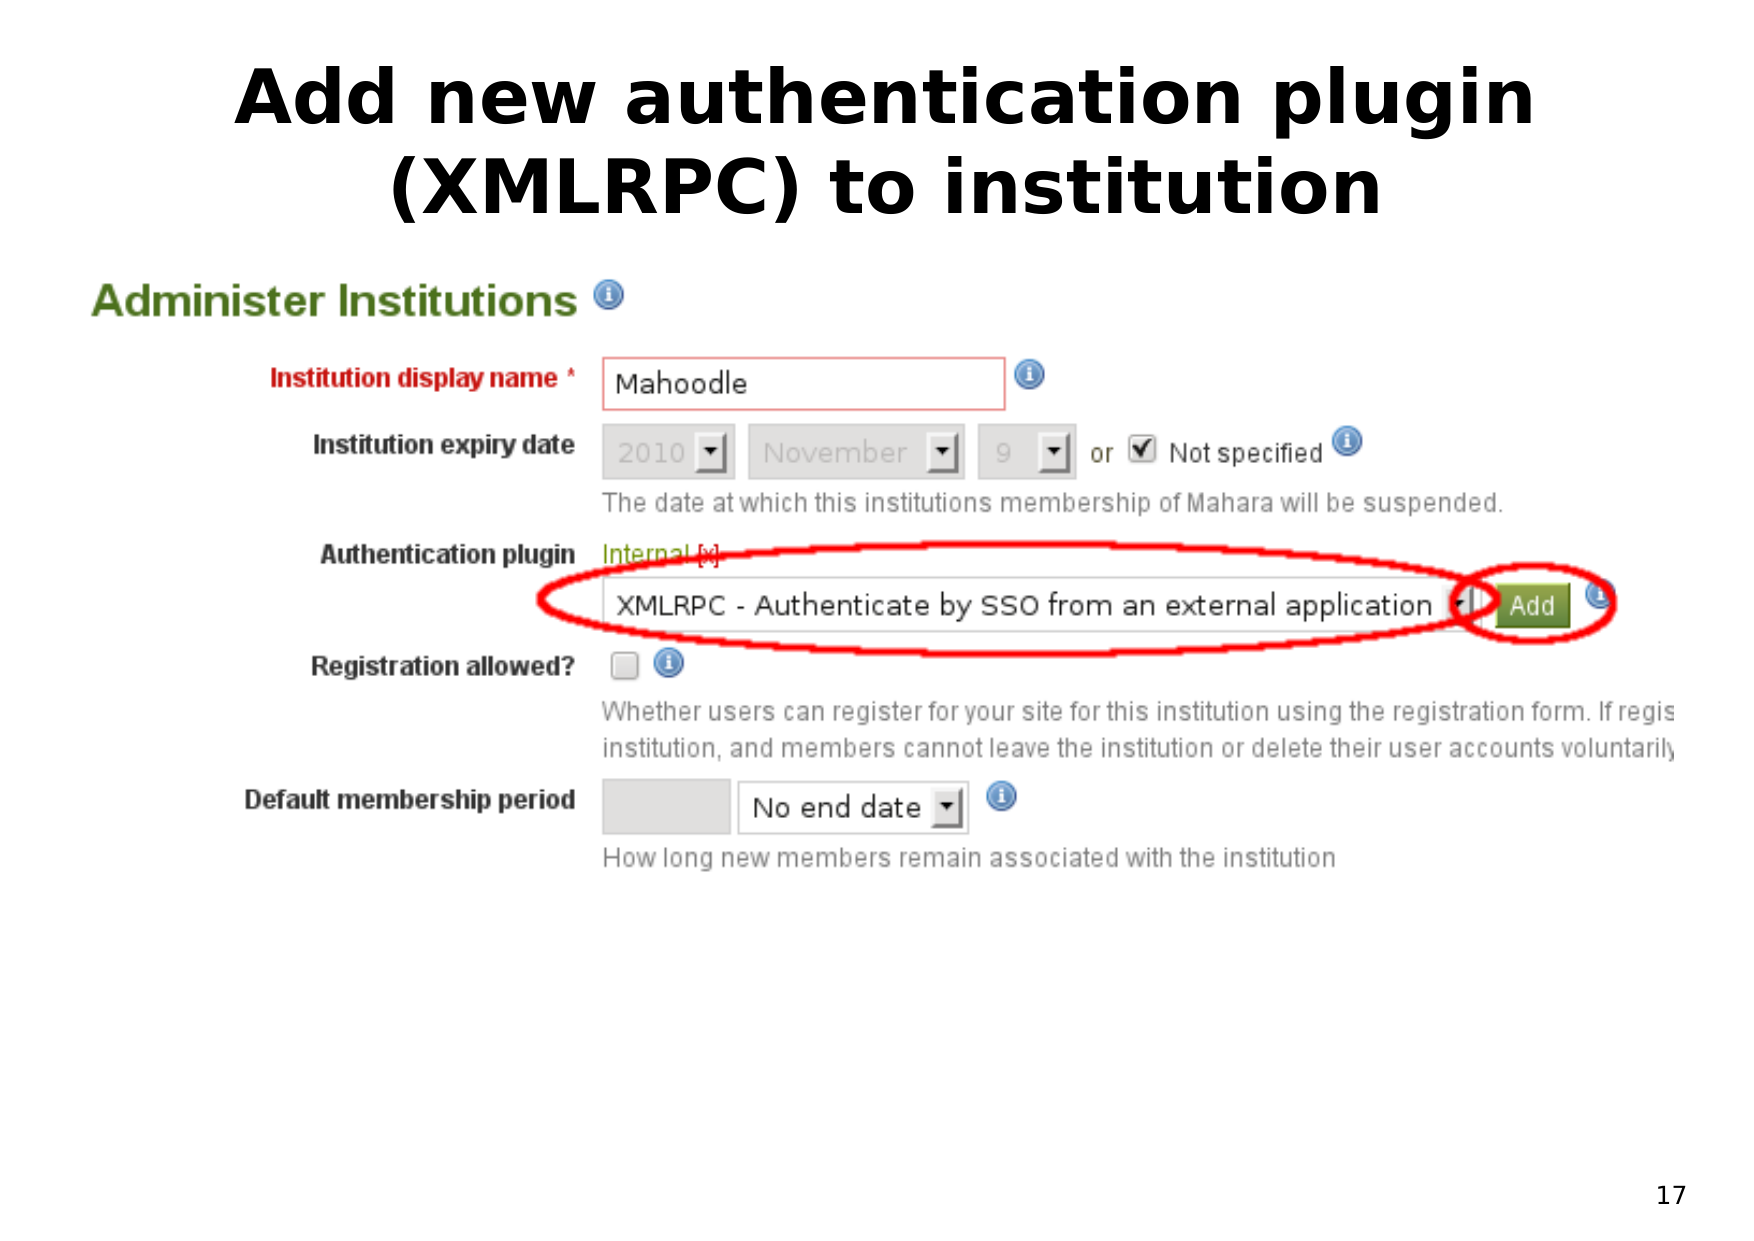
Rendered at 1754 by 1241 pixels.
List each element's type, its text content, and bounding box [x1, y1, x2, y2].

picture [79, 265, 1674, 889]
title Add new authentication plugin (XMLRPC) to institution [59, 34, 1713, 242]
